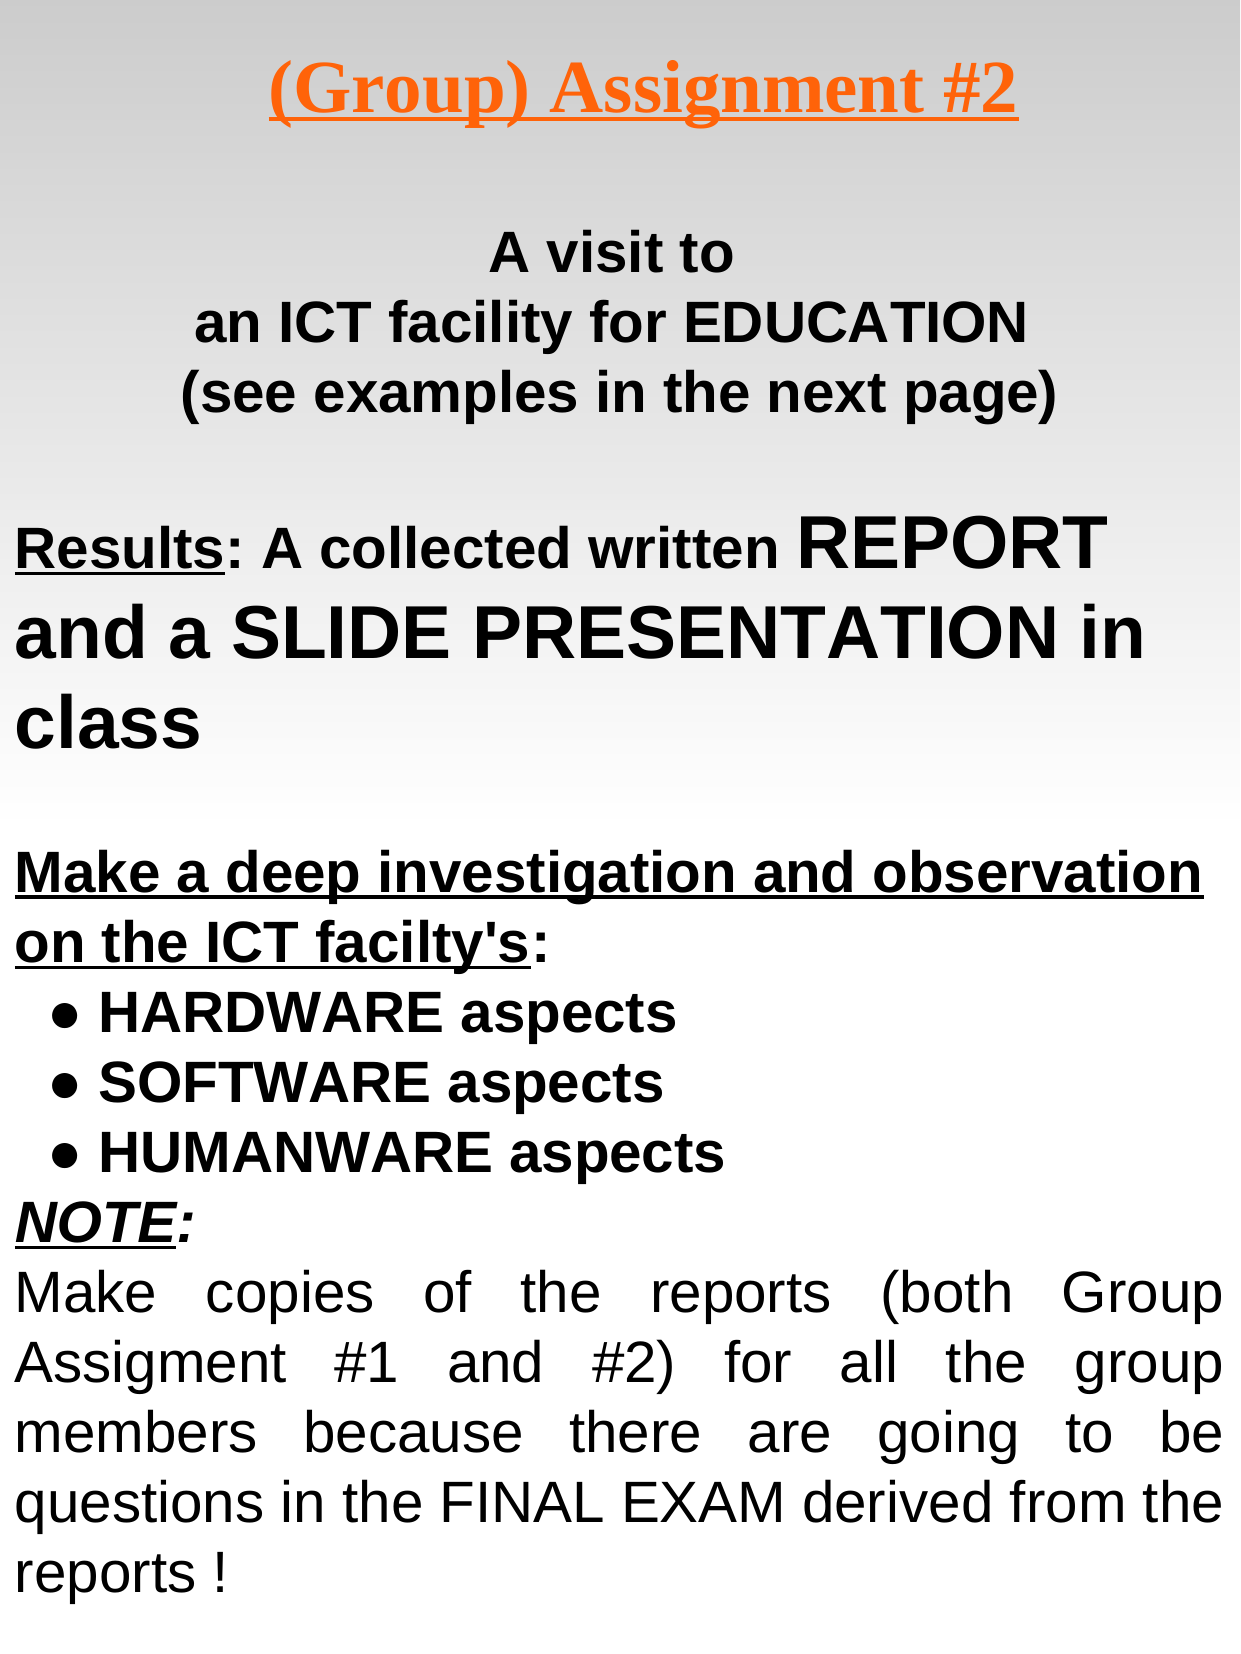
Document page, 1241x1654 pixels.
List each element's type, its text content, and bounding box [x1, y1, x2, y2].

text_box A visit to an ICT facility for EDUCATION (see examples in the next page) Results: A collected written REPORT and a SLIDE PRESENTATION in class Make a deep investigation and observation on the ICT facilty's: ● HARDWARE aspects ● SOFTWARE aspects ● HUMANWARE aspects NOTE: Make copies of the reports (both Group Assigment #1 and #2) for all the group members because there are going to be questions in the FINAL EXAM derived from the reports ! [0, 206, 1241, 1612]
text_box (Group) Assignment #2 [88, 26, 1182, 176]
